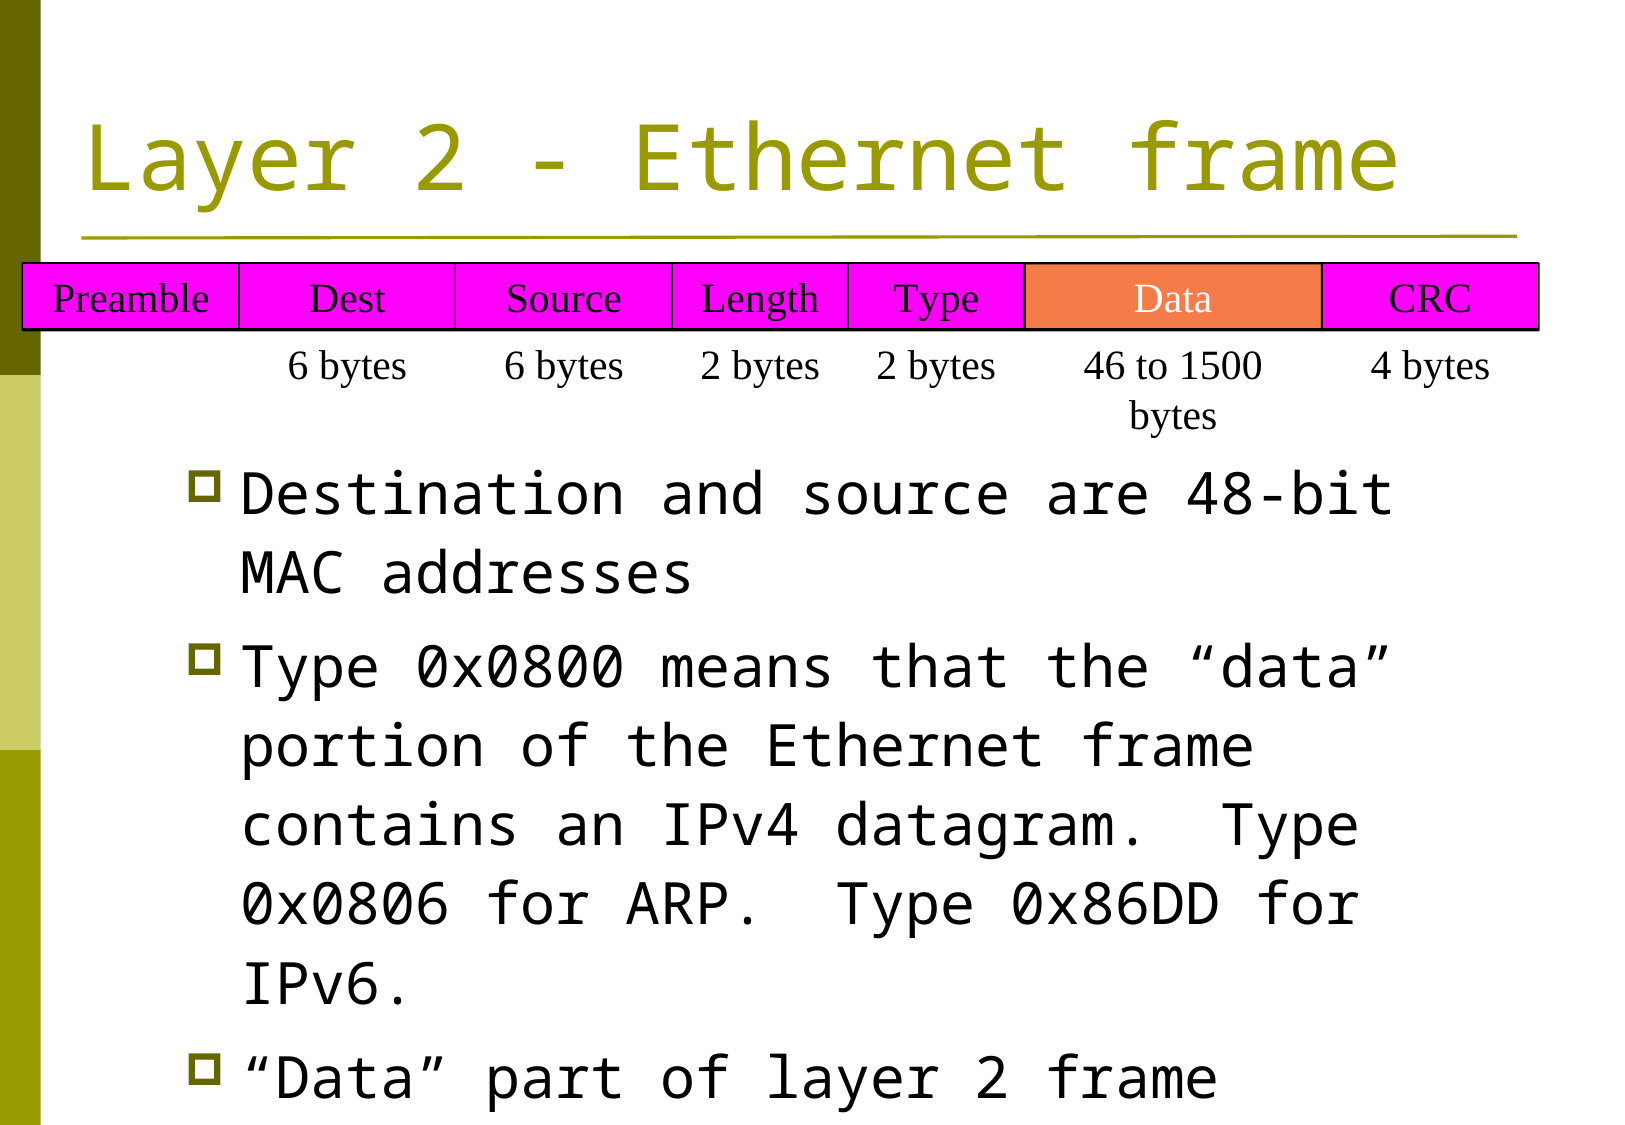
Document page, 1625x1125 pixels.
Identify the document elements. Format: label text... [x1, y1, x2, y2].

text_box Length [672, 263, 848, 329]
text_box Type [848, 263, 1025, 329]
text_box 6 bytes [239, 330, 455, 396]
text_box CRC [1322, 263, 1539, 329]
text_box 4 bytes [1322, 330, 1539, 396]
text_box Data [1025, 263, 1322, 329]
text_box 2 bytes [672, 330, 848, 396]
text_box 2 bytes [848, 330, 1025, 396]
text_box 6 bytes [455, 330, 672, 396]
list Destination and source are 48-bit MAC addresses Type 0x0800 means that the “data” portion of the Ethernet frame contains an IPv4 datagram. Type 0x0806 for ARP. Type 0x86DD for IPv6. “Data” part of layer 2 frame contains a layer 3 datagram. [170, 444, 1543, 1056]
text_box 46 to 1500 bytes [1024, 330, 1323, 444]
title Layer 2 - Ethernet frame [67, 43, 1449, 225]
text_box Source [455, 263, 672, 329]
text_box Preamble [22, 263, 239, 329]
text_box Dest [239, 263, 455, 329]
